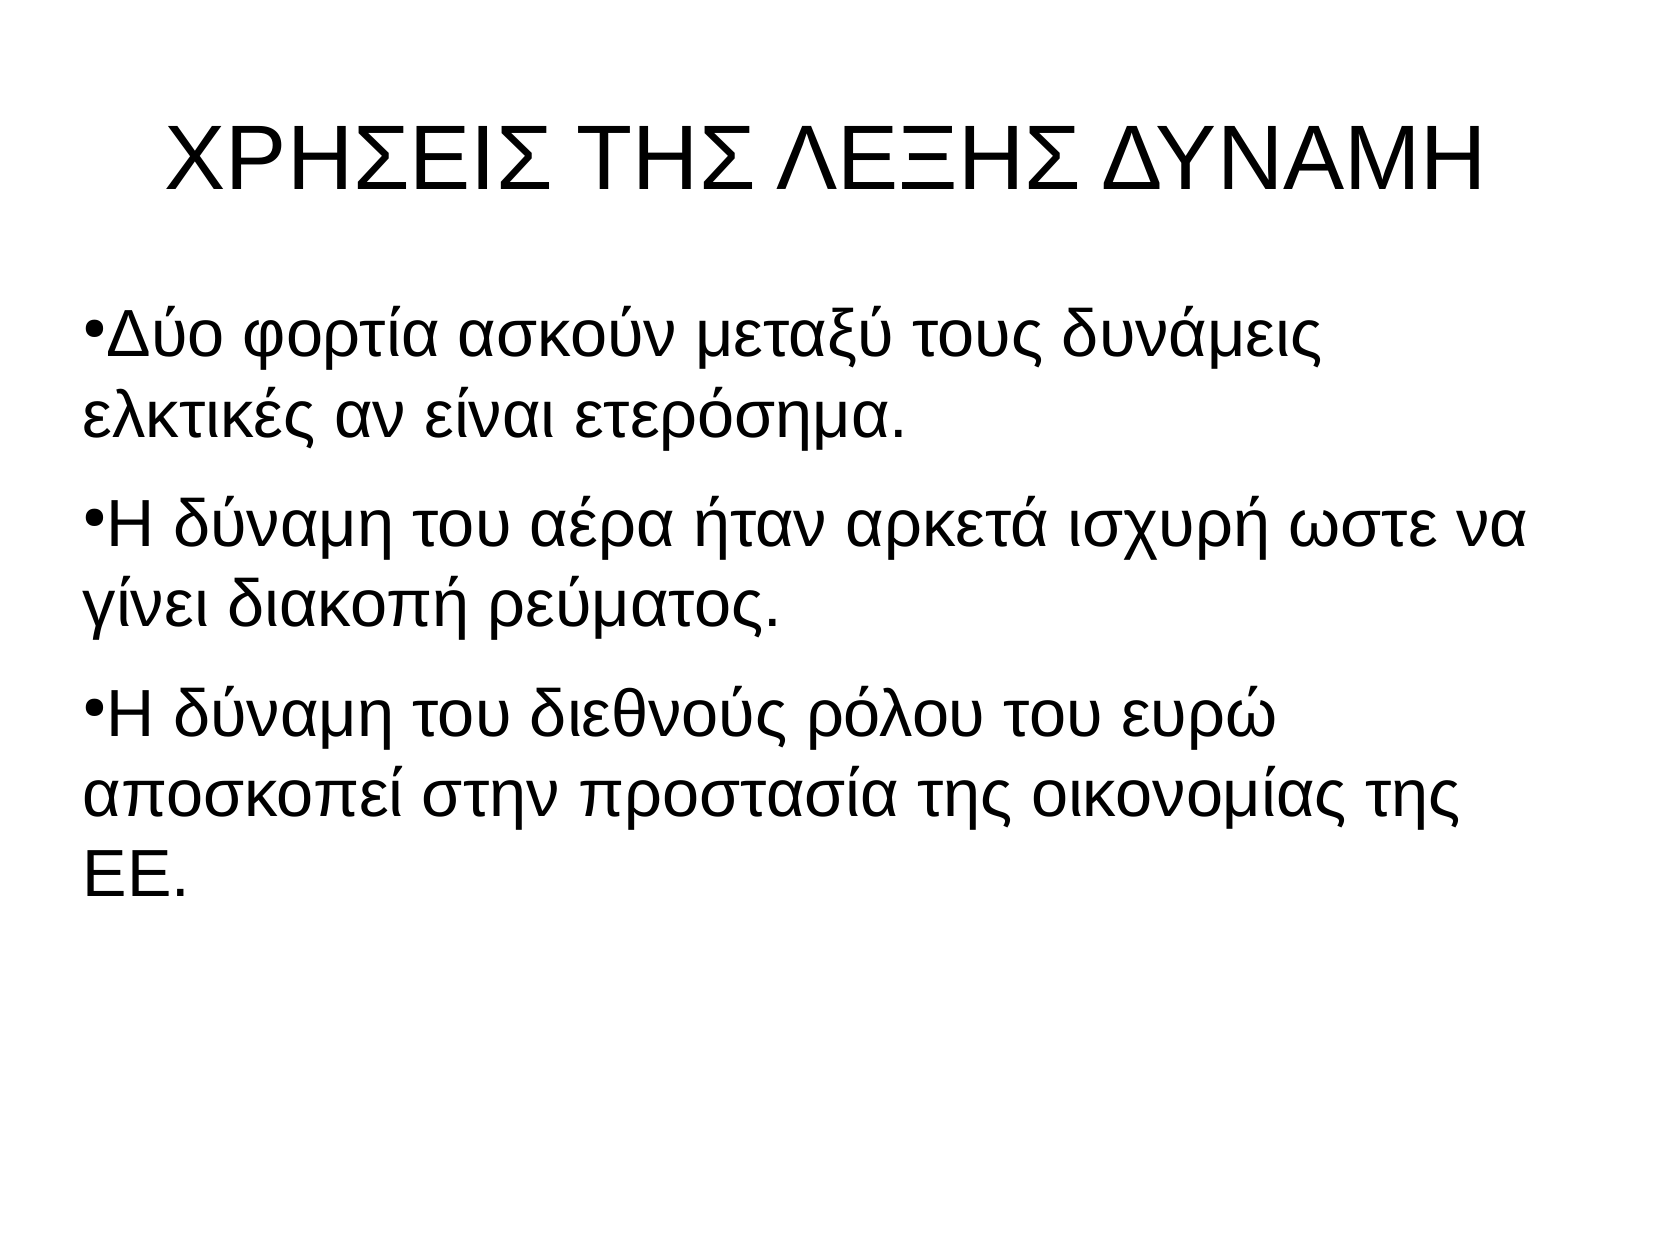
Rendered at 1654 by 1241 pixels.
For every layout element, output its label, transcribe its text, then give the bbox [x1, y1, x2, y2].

list Δύο φορτία ασκούν μεταξύ τους δυνάμεις ελκτικές αν είναι ετερόσημα. Η δύναμη του αέρα ήταν αρκετά ισχυρή ωστε να γίνει διακοπή ρεύματος. Η δύναμη του διεθνούς ρόλου του ευρώ αποσκοπεί στην προστασία της οικονομίας της ΕΕ. [82, 290, 1571, 1010]
title ΧΡΗΣΕΙΣ ΤΗΣ ΛΕΞΗΣ ΔΥΝΑΜΗ [82, 49, 1571, 257]
